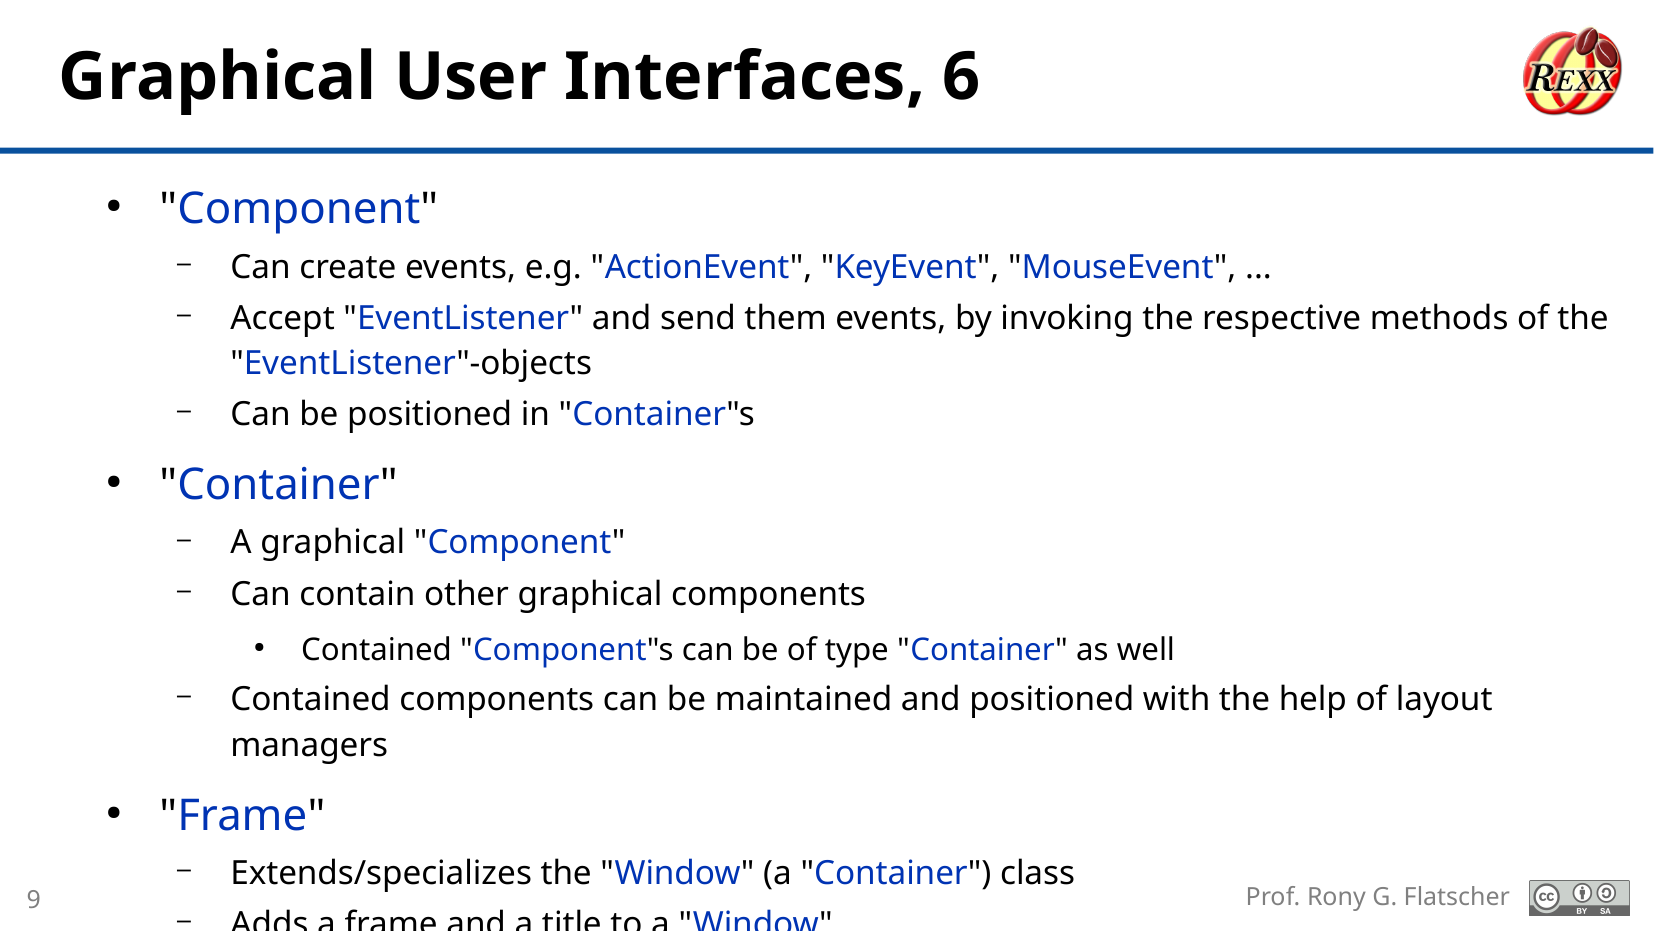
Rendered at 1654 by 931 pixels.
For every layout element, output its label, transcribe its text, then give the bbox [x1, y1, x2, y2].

list "Component" Can create events, e.g. "ActionEvent", "KeyEvent", "MouseEvent", ... Accept "EventListener" and send them events, by invoking the respective methods of the "EventListener"-objects Can be positioned in "Container"s "Container" A graphical "Component" Can contain other graphical components Contained "Component"s can be of type "Container" as well Contained components can be maintained and positioned with the help of layout managers "Frame" Extends/specializes the "Window" (a "Container") class Adds a frame and a title to a "Window" [88, 177, 1629, 857]
title Graphical User Interfaces, 6 [0, 0, 1625, 148]
